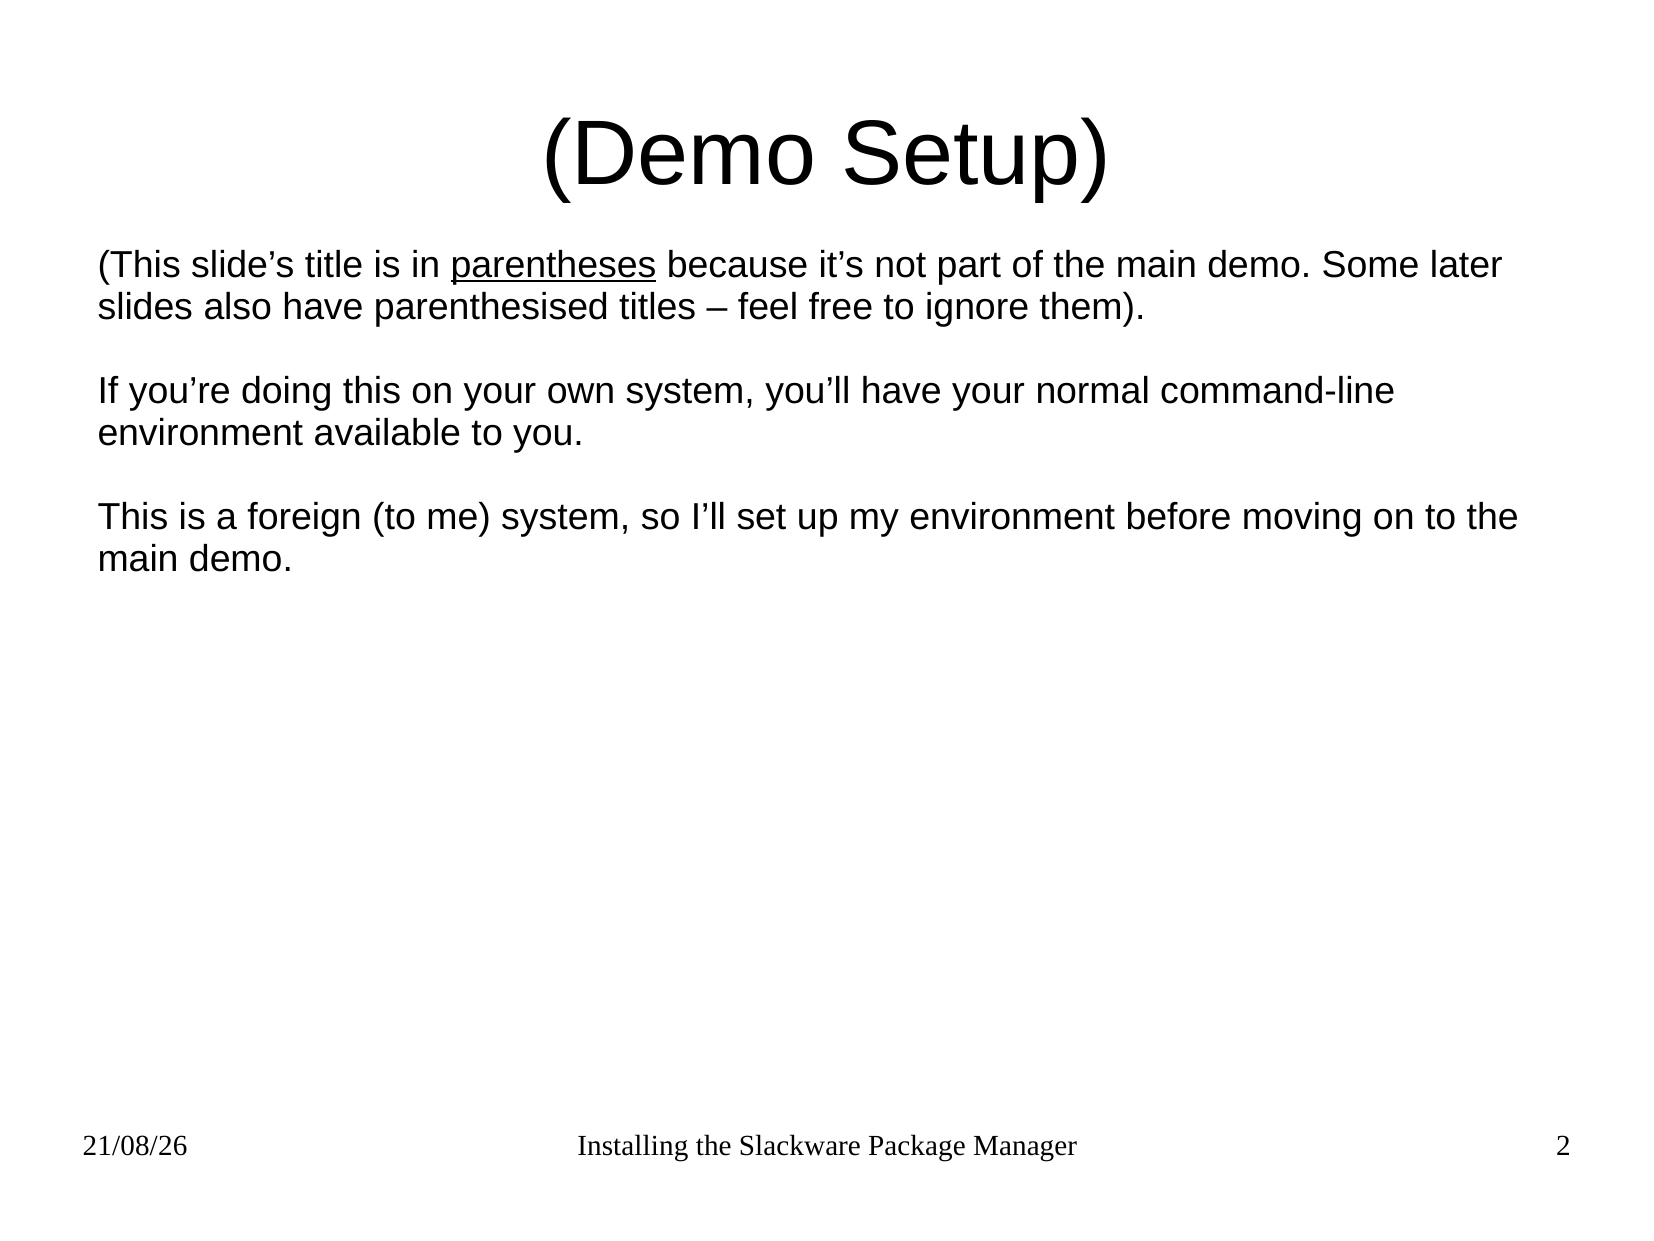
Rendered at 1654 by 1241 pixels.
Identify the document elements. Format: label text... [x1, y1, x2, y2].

title (Demo Setup) [82, 49, 1571, 236]
text_box (This slide’s title is in parentheses because it’s not part of the main demo. Some later slides also have parenthesised titles – feel free to ignore them). If you’re doing this on your own system, you’ll have your normal command-line environment available to you. This is a foreign (to me) system, so I’ll set up my environment before moving on to the main demo. [82, 236, 1583, 667]
